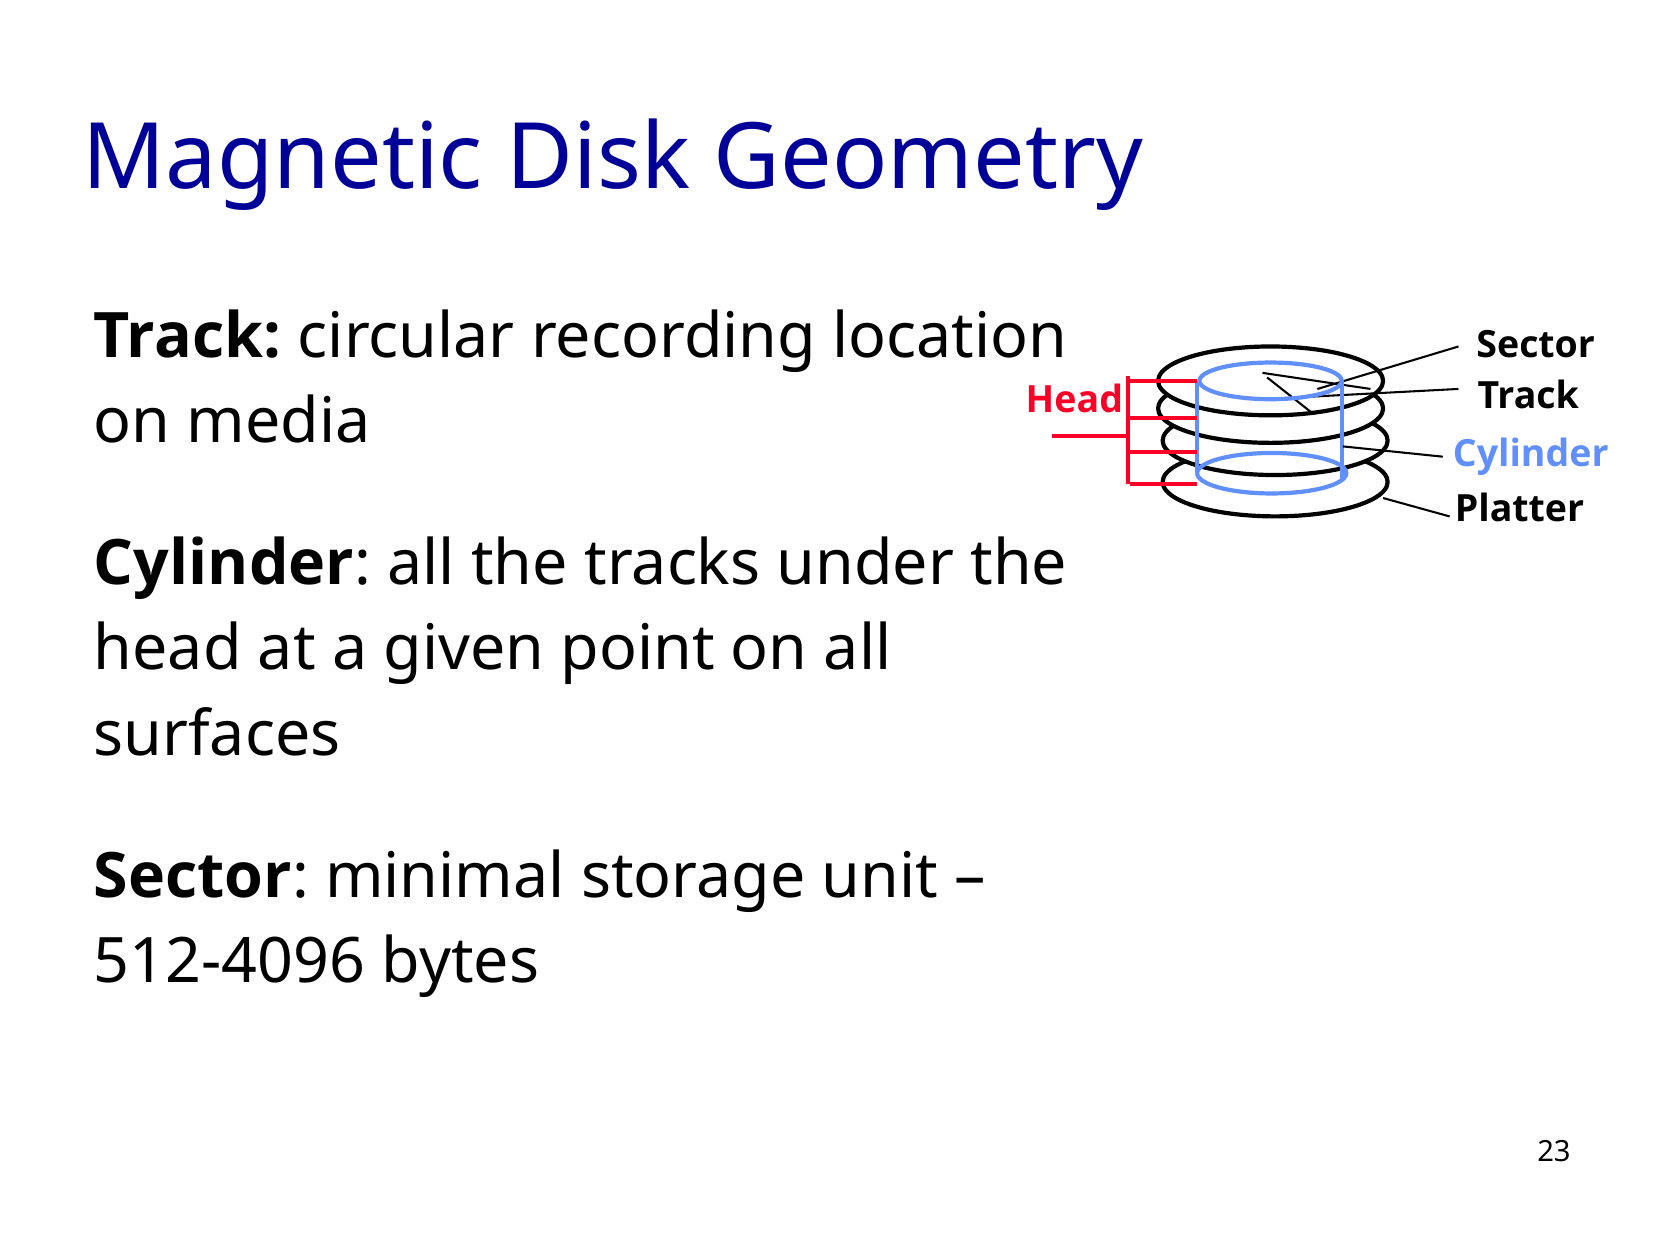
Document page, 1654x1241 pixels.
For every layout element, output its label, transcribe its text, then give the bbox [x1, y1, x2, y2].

text_box Sector [1466, 323, 1606, 370]
list Track: circular recording location on media Cylinder: all the tracks under the head at a given point on all surfaces Sector: minimal storage unit – 512-4096 bytes [60, 290, 1111, 1096]
text_box [1344, 372, 1384, 393]
text_box Head [1130, 383, 1134, 416]
title Magnetic Disk Geometry [82, 49, 1571, 257]
text_box [1158, 346, 1377, 379]
text_box Track [1467, 374, 1590, 421]
text_box Platter [1444, 486, 1595, 534]
text_box [1202, 365, 1339, 397]
text_box [1162, 420, 1195, 450]
text_box Head [1015, 377, 1126, 425]
text_box [1200, 456, 1340, 491]
text_box Cylinder [1442, 431, 1620, 479]
text_box [1199, 387, 1340, 464]
text_box [1344, 395, 1388, 449]
text_box [1331, 389, 1340, 394]
text_box [1158, 383, 1195, 416]
text_box [1162, 448, 1388, 517]
